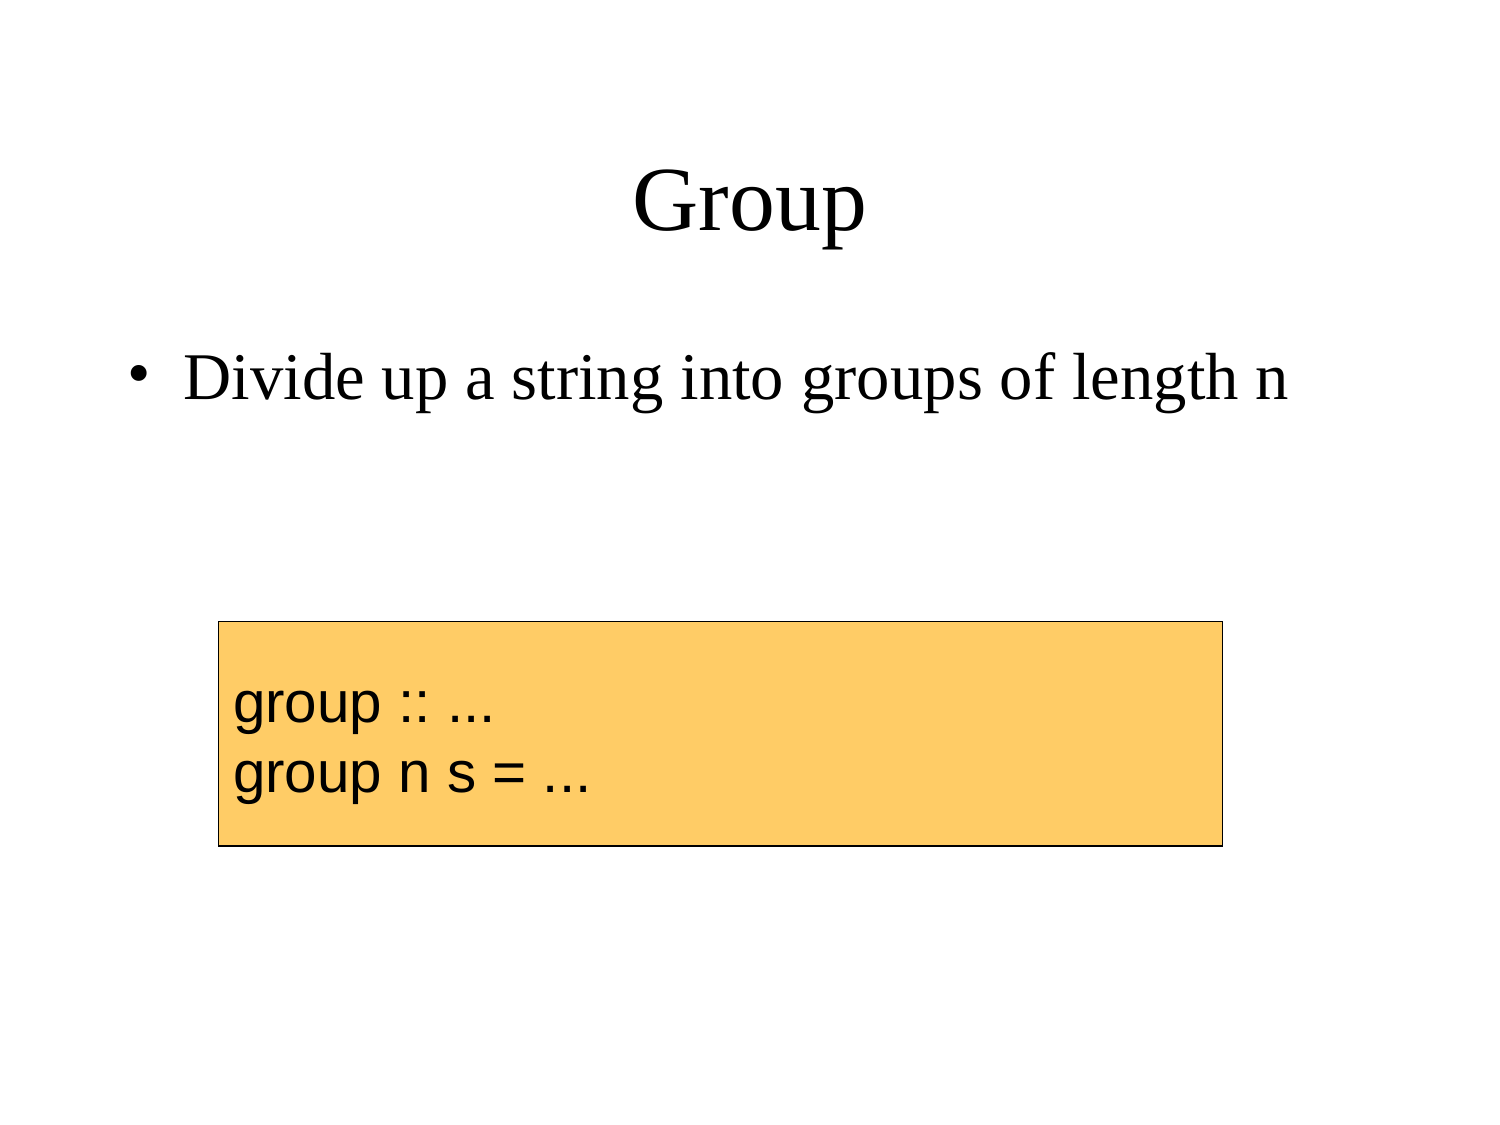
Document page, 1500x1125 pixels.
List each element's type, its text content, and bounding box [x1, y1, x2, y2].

list Divide up a string into groups of length n [112, 324, 1388, 1000]
text_box group :: ... group n s = ... [218, 621, 1223, 847]
title Group [112, 99, 1388, 288]
